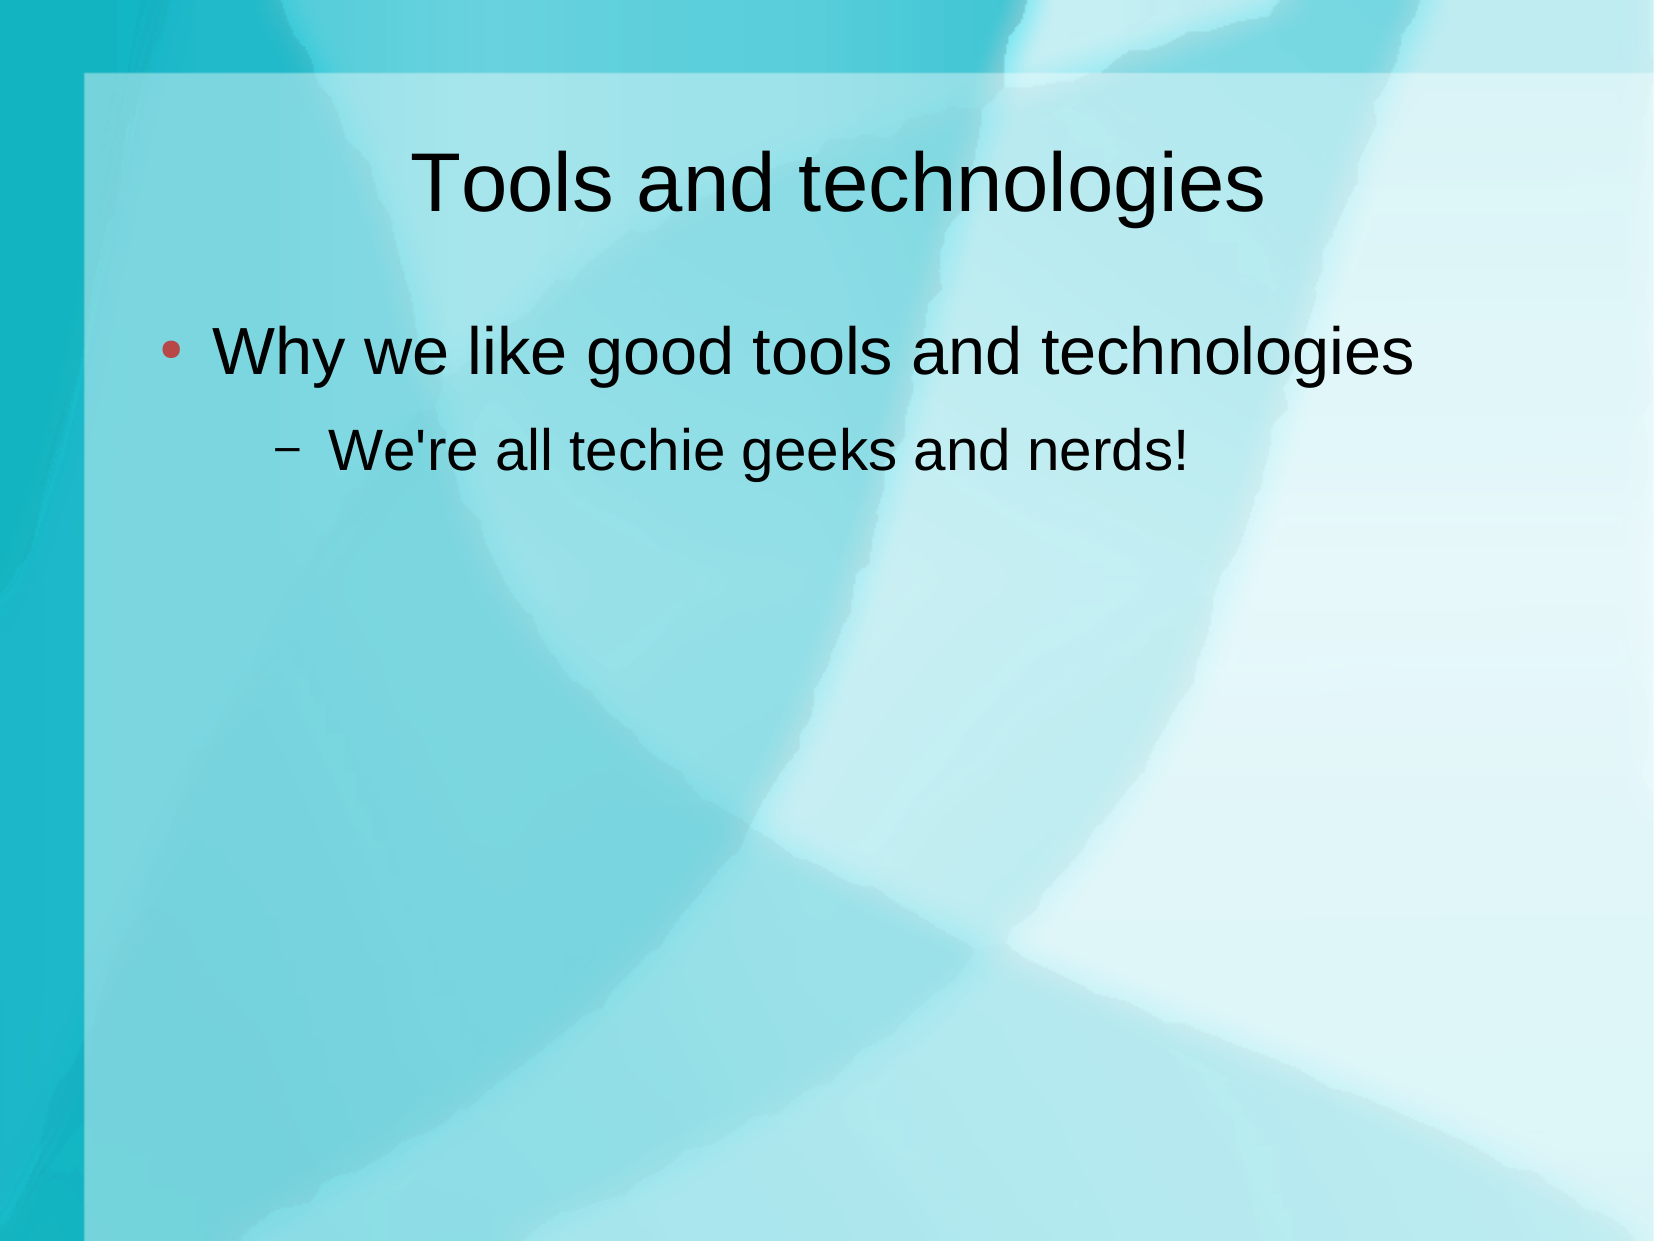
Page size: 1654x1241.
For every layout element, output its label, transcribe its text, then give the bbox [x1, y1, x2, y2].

picture [0, 0, 1654, 1241]
list Why we like good tools and technologies We're all techie geeks and nerds! [141, 313, 1506, 999]
title Tools and technologies [94, 78, 1583, 287]
